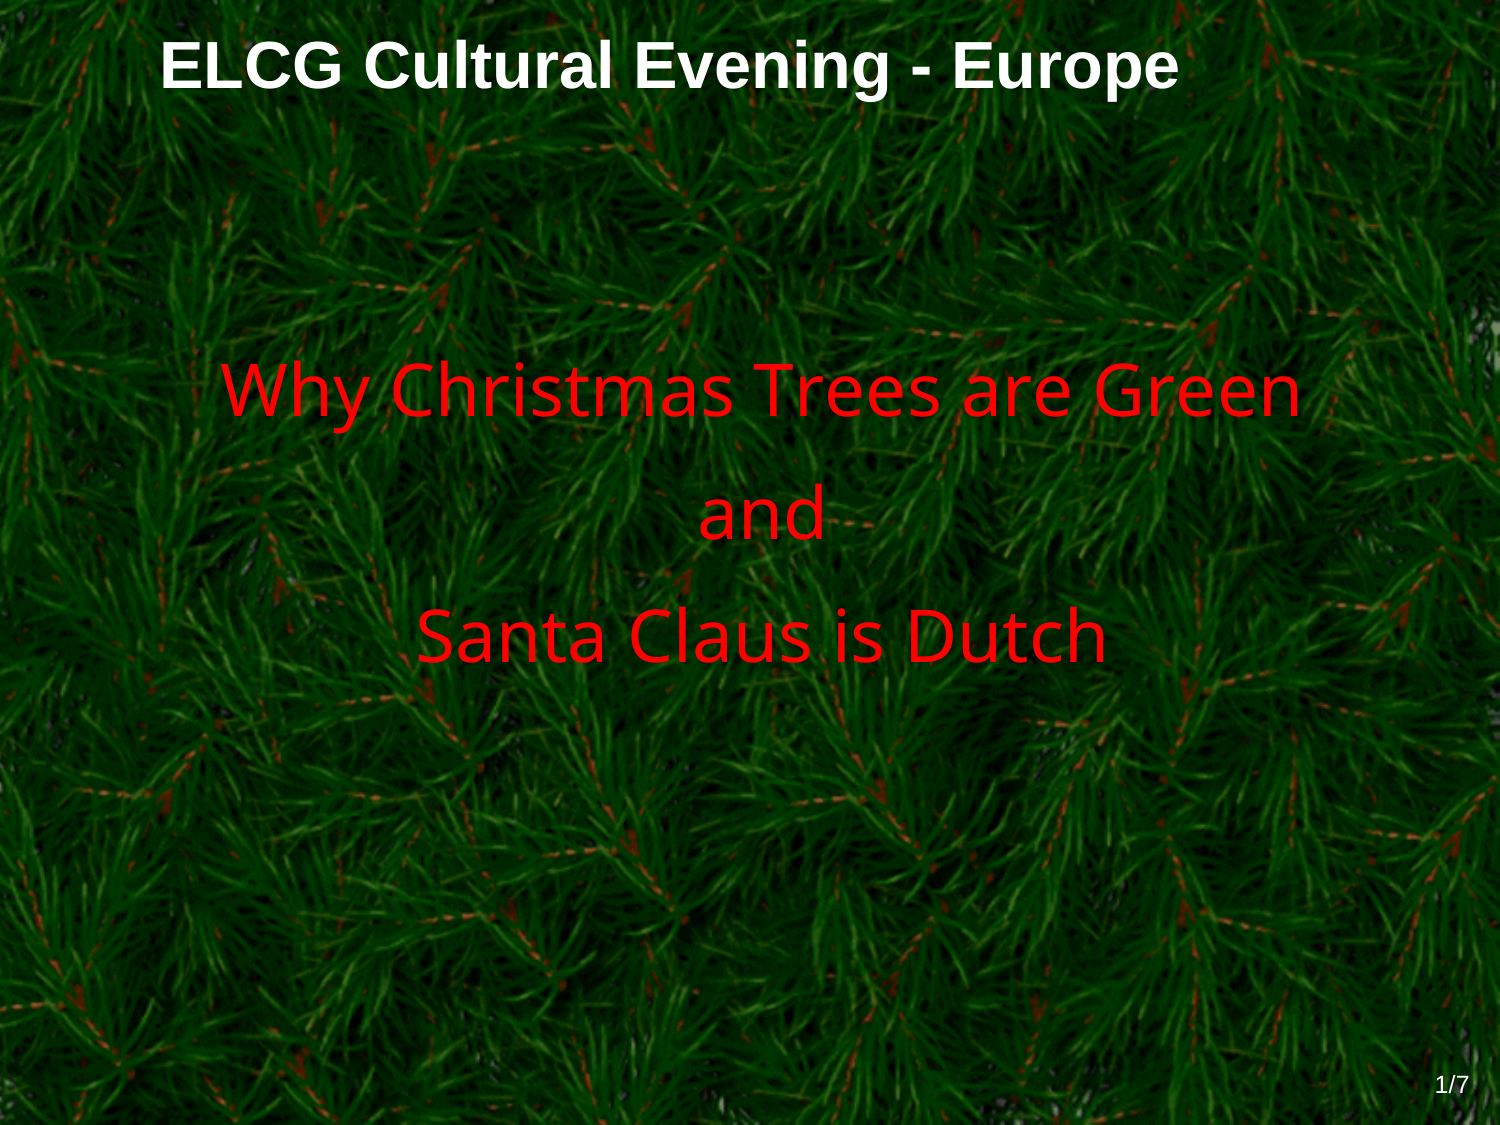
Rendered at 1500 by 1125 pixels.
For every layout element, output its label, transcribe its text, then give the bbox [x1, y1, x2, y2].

title ELCG Cultural Evening - Europe [159, 0, 1375, 115]
picture [0, 0, 1500, 1125]
subtitle Why Christmas Trees are Green and Santa Claus is Dutch [87, 115, 1438, 1030]
